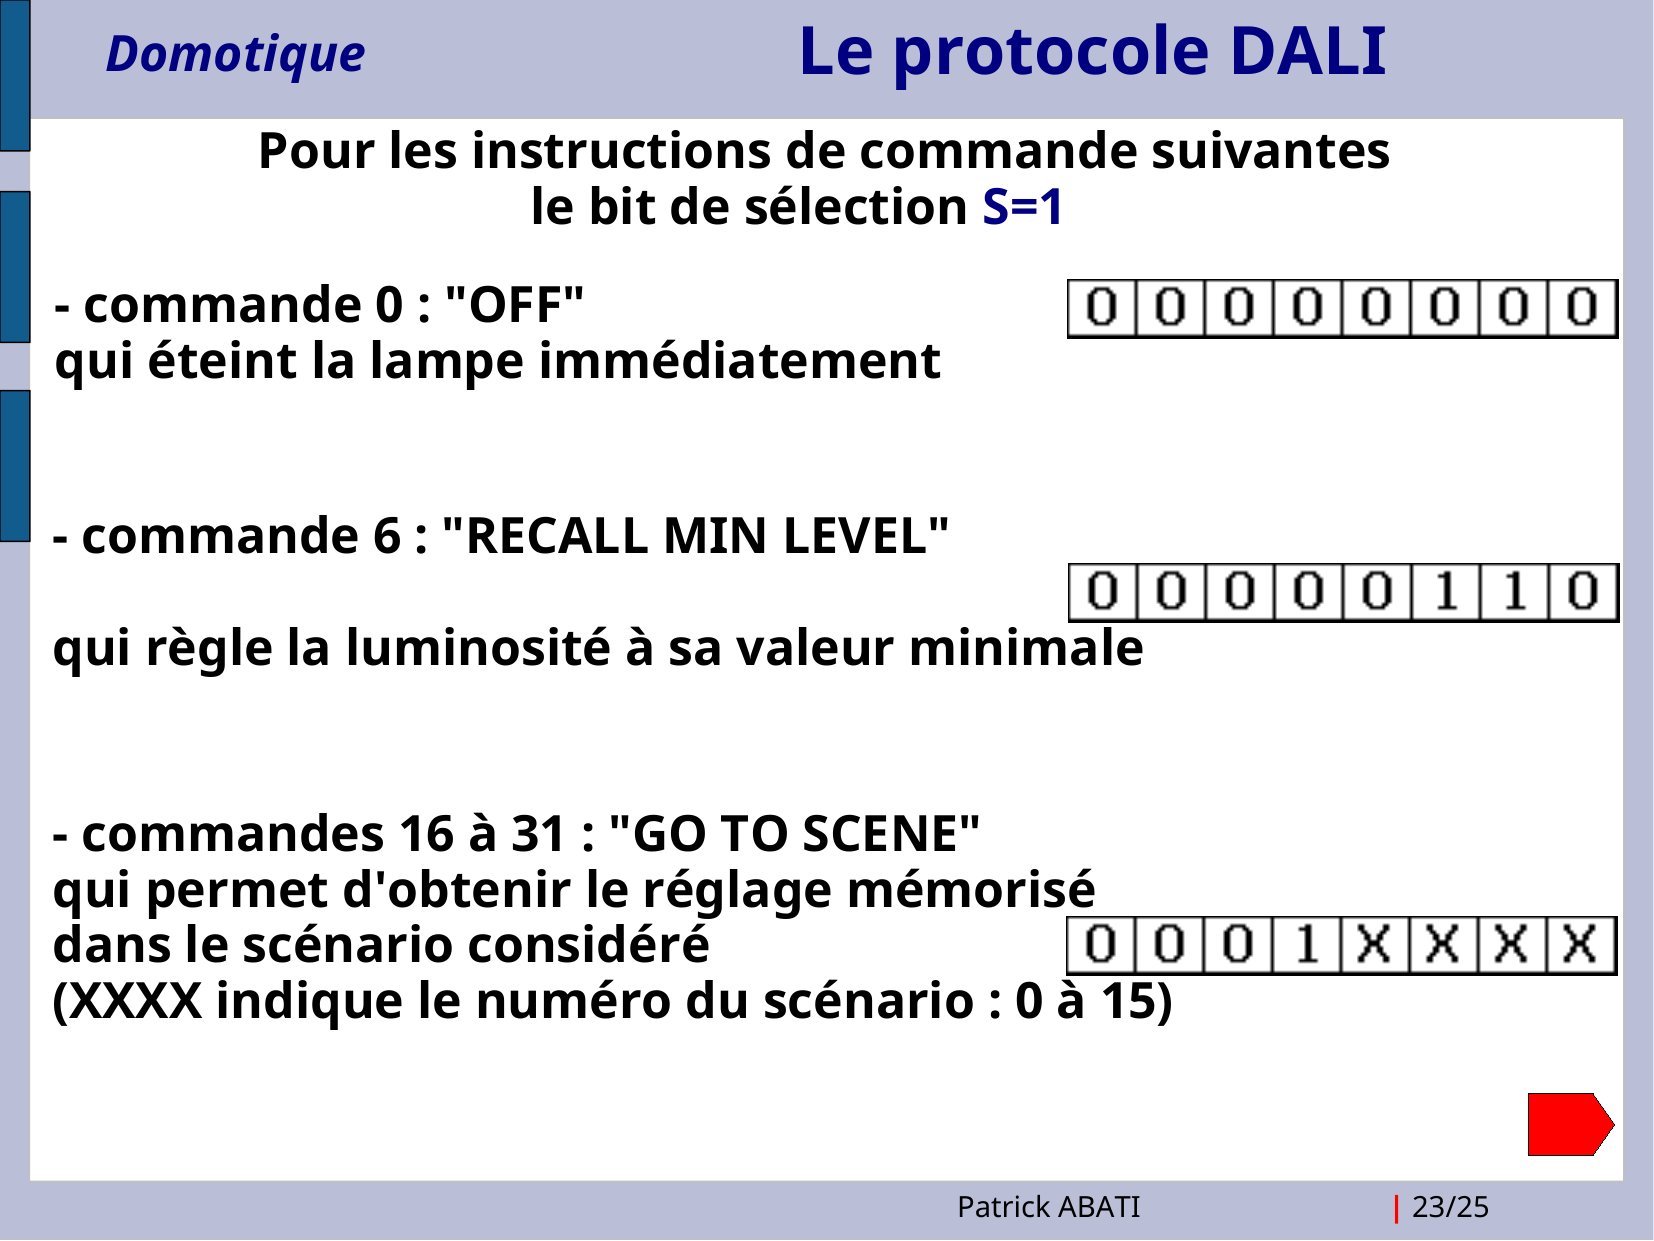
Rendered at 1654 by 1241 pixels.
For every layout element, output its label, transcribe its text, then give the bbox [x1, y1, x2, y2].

text_box - commande 0 : "OFF" qui éteint la lampe immédiatement [40, 270, 1632, 453]
picture [1067, 279, 1619, 339]
text_box [1528, 1093, 1615, 1156]
picture [1066, 916, 1618, 976]
text_box Pour les instructions de commande suivantes le bit de sélection S=1 [29, 116, 1621, 244]
picture [1068, 563, 1620, 623]
text_box - commande 6 : "RECALL MIN LEVEL" qui règle la luminosité à sa valeur minimale [37, 501, 1625, 685]
text_box - commandes 16 à 31 : "GO TO SCENE" qui permet d'obtenir le réglage mémorisé dans le scénario considéré (XXXX indique le numéro du scénario : 0 à 15) [37, 799, 1633, 1040]
